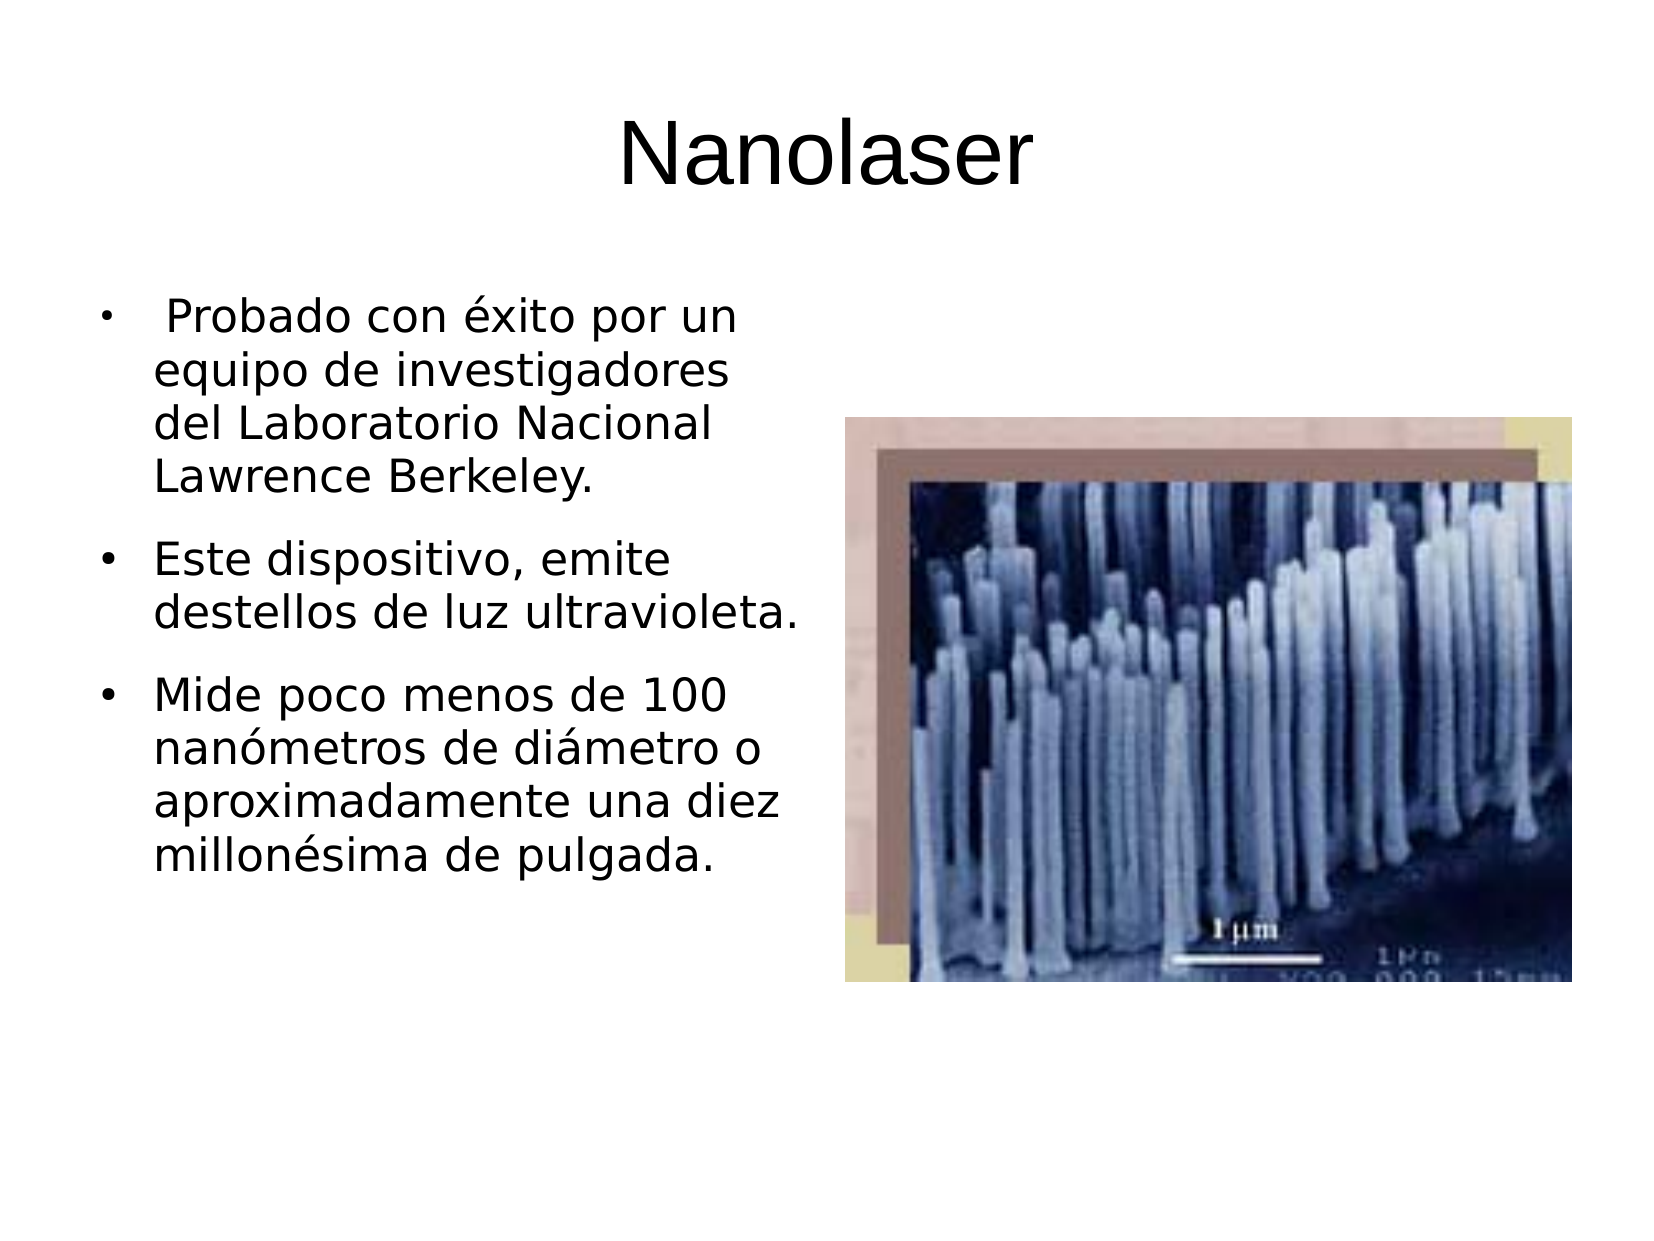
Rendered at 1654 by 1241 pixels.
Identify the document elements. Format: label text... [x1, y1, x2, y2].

picture [845, 417, 1572, 982]
title Nanolaser [82, 49, 1571, 257]
list Probado con éxito por un equipo de investigadores del Laboratorio Nacional Lawrence Berkeley. Este dispositivo, emite destellos de luz ultravioleta. Mide poco menos de 100 nanómetros de diámetro o aproximadamente una diez millonésima de pulgada. [82, 290, 809, 1109]
